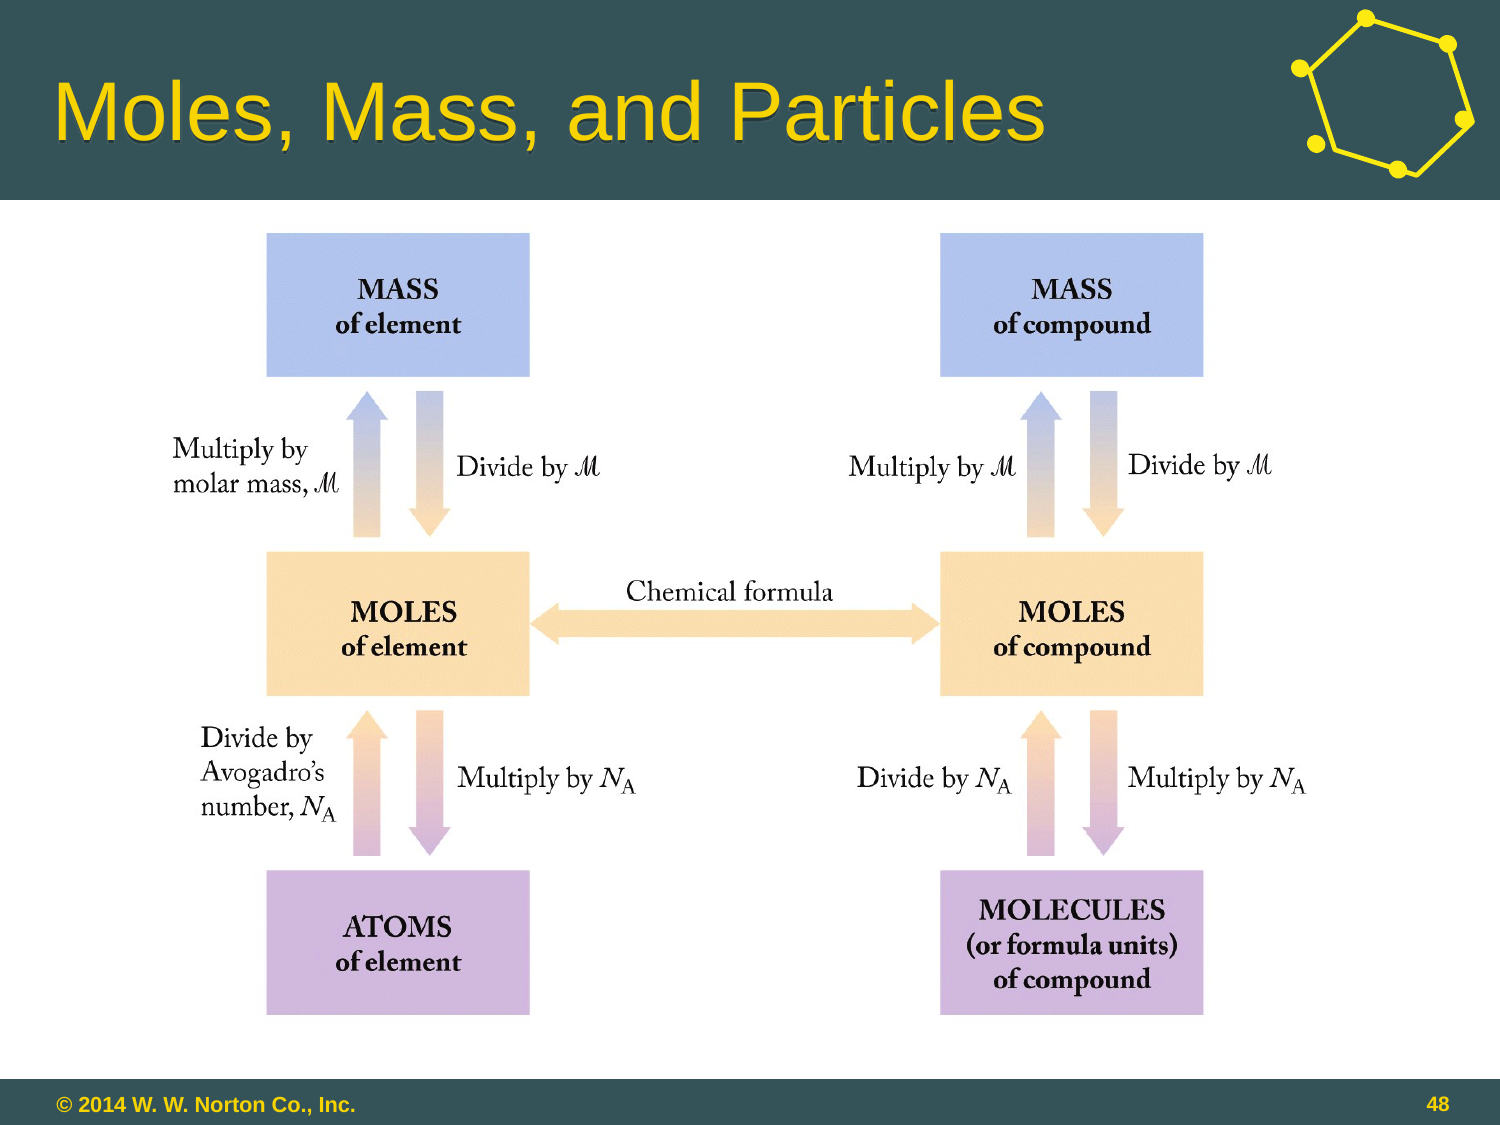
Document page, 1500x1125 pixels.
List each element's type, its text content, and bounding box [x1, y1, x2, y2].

slide_number <number> [1411, 1086, 1468, 1119]
picture [162, 224, 1313, 1025]
title Moles, Mass, and Particles [37, 19, 1163, 195]
